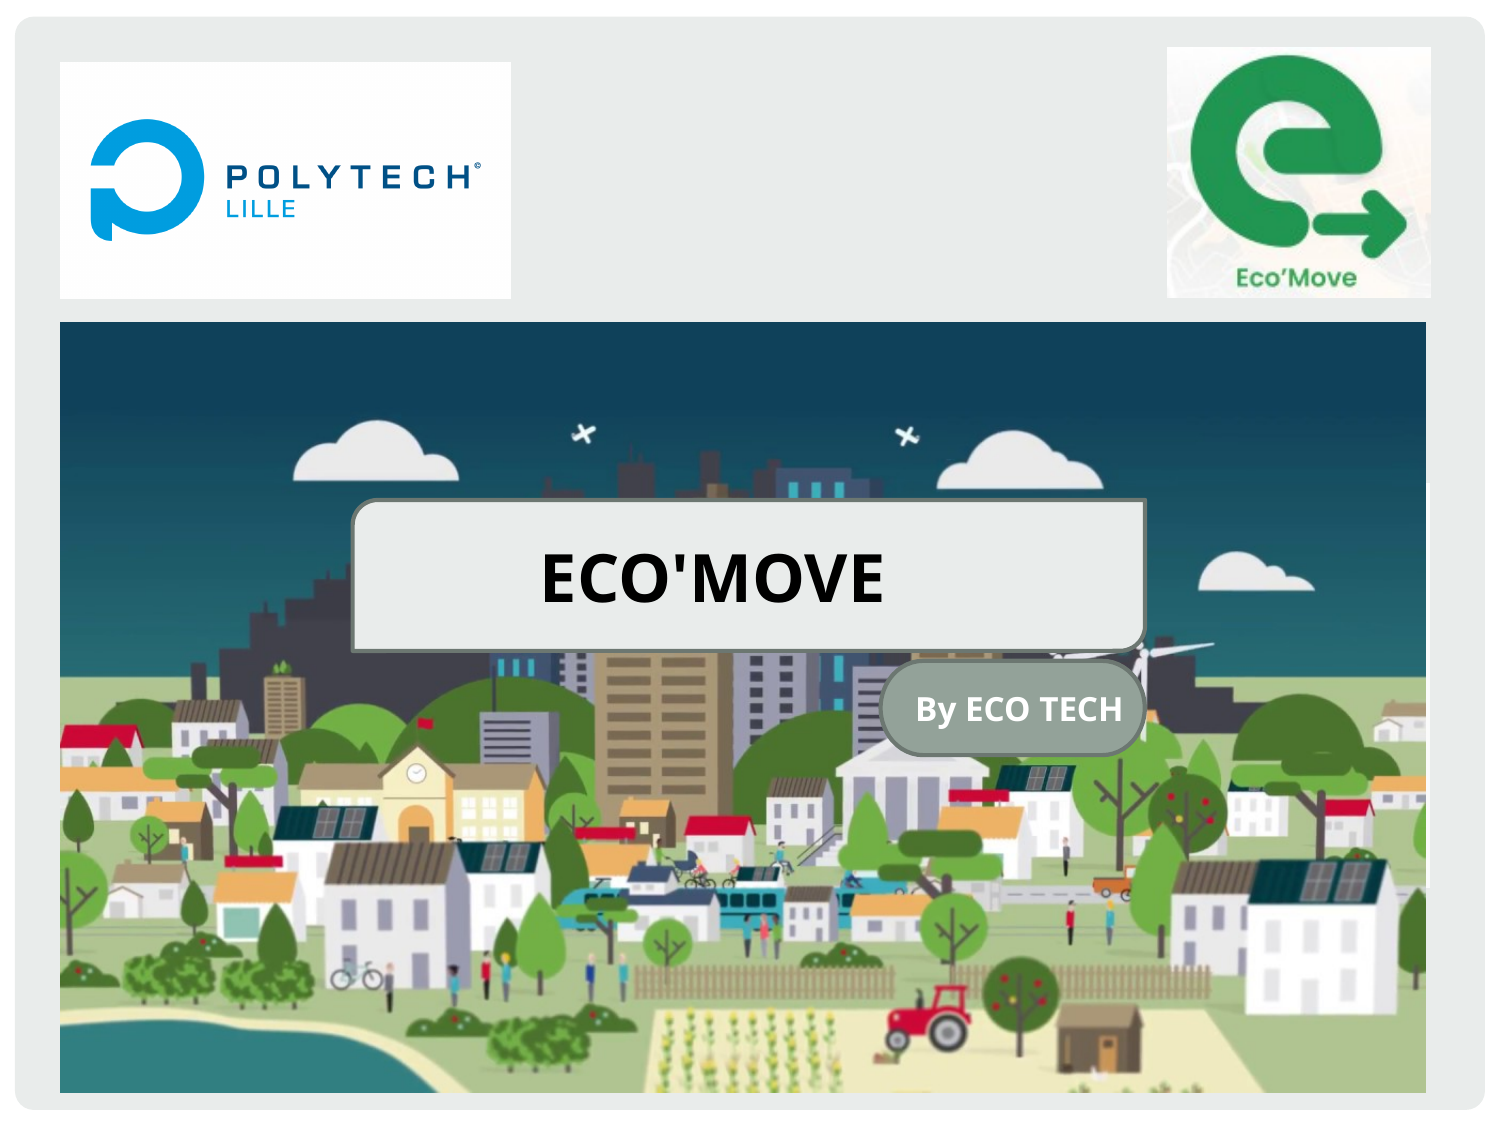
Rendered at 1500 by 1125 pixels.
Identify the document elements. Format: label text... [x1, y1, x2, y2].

text_box By ECO TECH [900, 680, 1351, 736]
picture [60, 322, 1426, 1093]
picture [1167, 47, 1431, 298]
picture [60, 62, 511, 299]
text_box [352, 499, 1146, 651]
text_box [880, 660, 1137, 756]
text_box ECO'MOVE [374, 527, 1205, 623]
